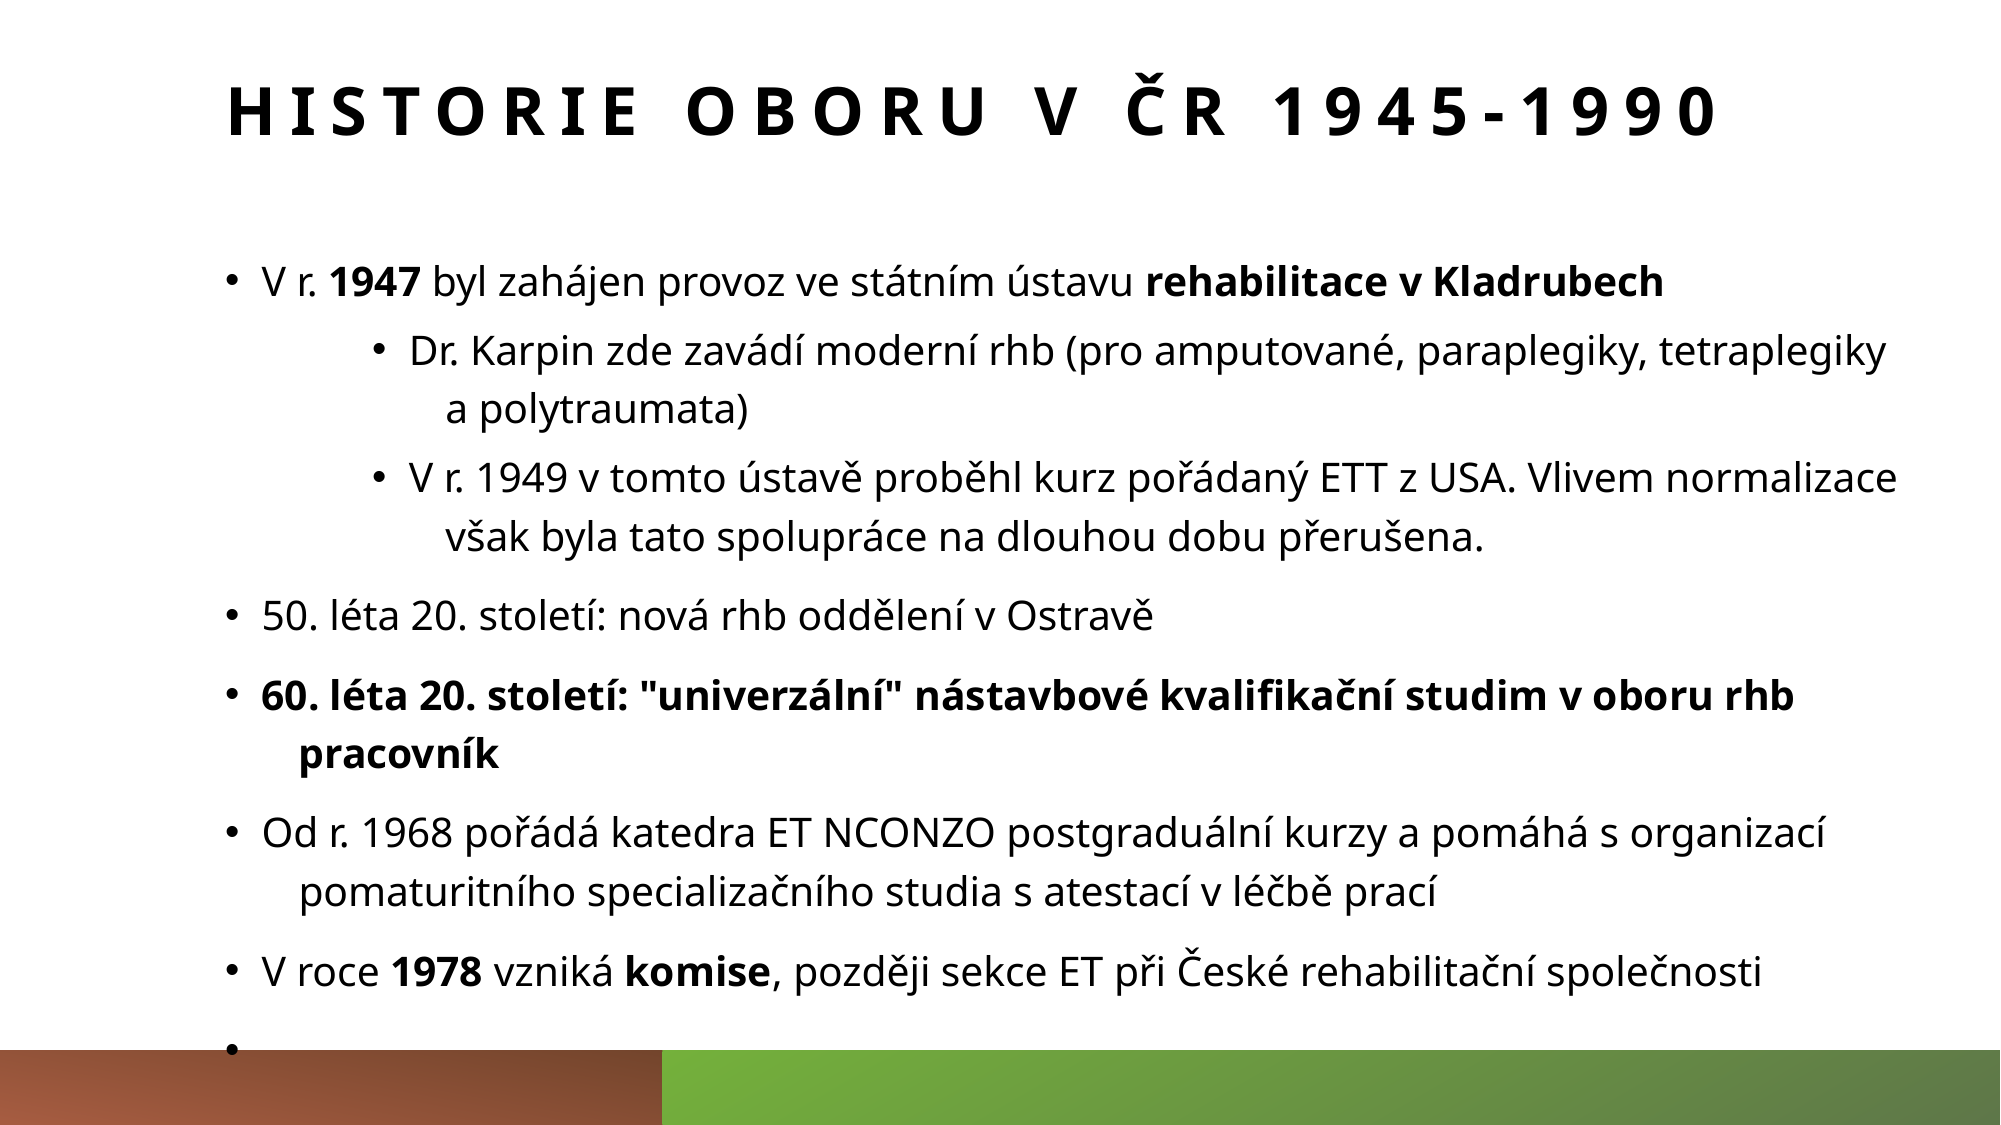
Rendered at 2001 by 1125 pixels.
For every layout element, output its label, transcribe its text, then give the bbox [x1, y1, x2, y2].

title Historie oboru v čr 1945-1990 [225, 58, 1906, 149]
list V r. 1947 byl zahájen provoz ve státním ústavu rehabilitace v Kladrubech Dr. Karpin zde zavádí moderní rhb (pro amputované, paraplegiky, tetraplegiky a polytraumata) V r. 1949 v tomto ústavě proběhl kurz pořádaný ETT z USA. Vlivem normalizace však byla tato spolupráce na dlouhou dobu přerušena. 50. léta 20. století: nová rhb oddělení v Ostravě 60. léta 20. století: "univerzální" nástavbové kvalifikační studim v oboru rhb pracovník Od r. 1968 pořádá katedra ET NCONZO postgraduální kurzy a pomáhá s organizací pomaturitního specializačního studia s atestací v léčbě prací V roce 1978 vzniká komise, později sekce ET při České rehabilitační společnosti [225, 245, 1906, 997]
